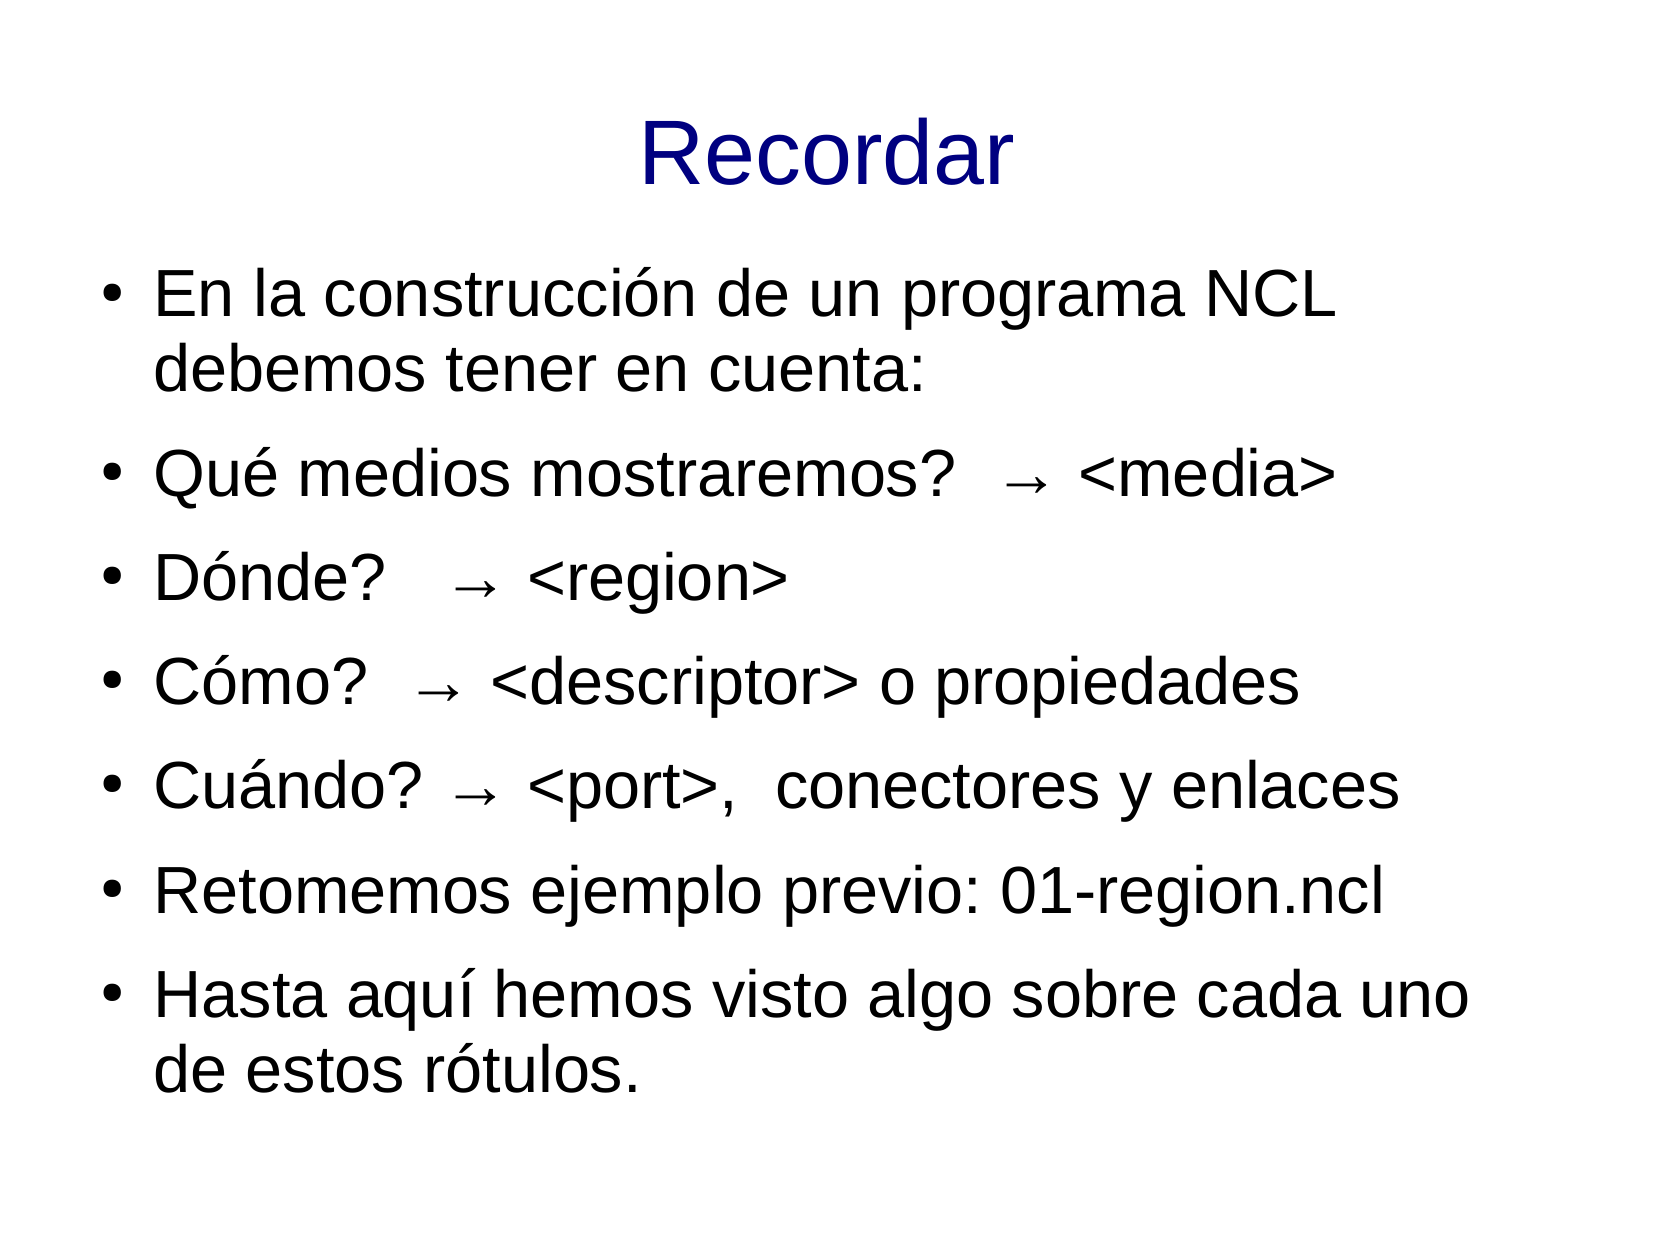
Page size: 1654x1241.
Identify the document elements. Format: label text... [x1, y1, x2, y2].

title Recordar [82, 49, 1571, 257]
list En la construcción de un programa NCL debemos tener en cuenta: Qué medios mostraremos? → <media> Dónde? → <region> Cómo? → <descriptor> o propiedades Cuándo? → <port>, conectores y enlaces Retomemos ejemplo previo: 01-region.ncl Hasta aquí hemos visto algo sobre cada uno de estos rótulos. [82, 256, 1538, 1122]
